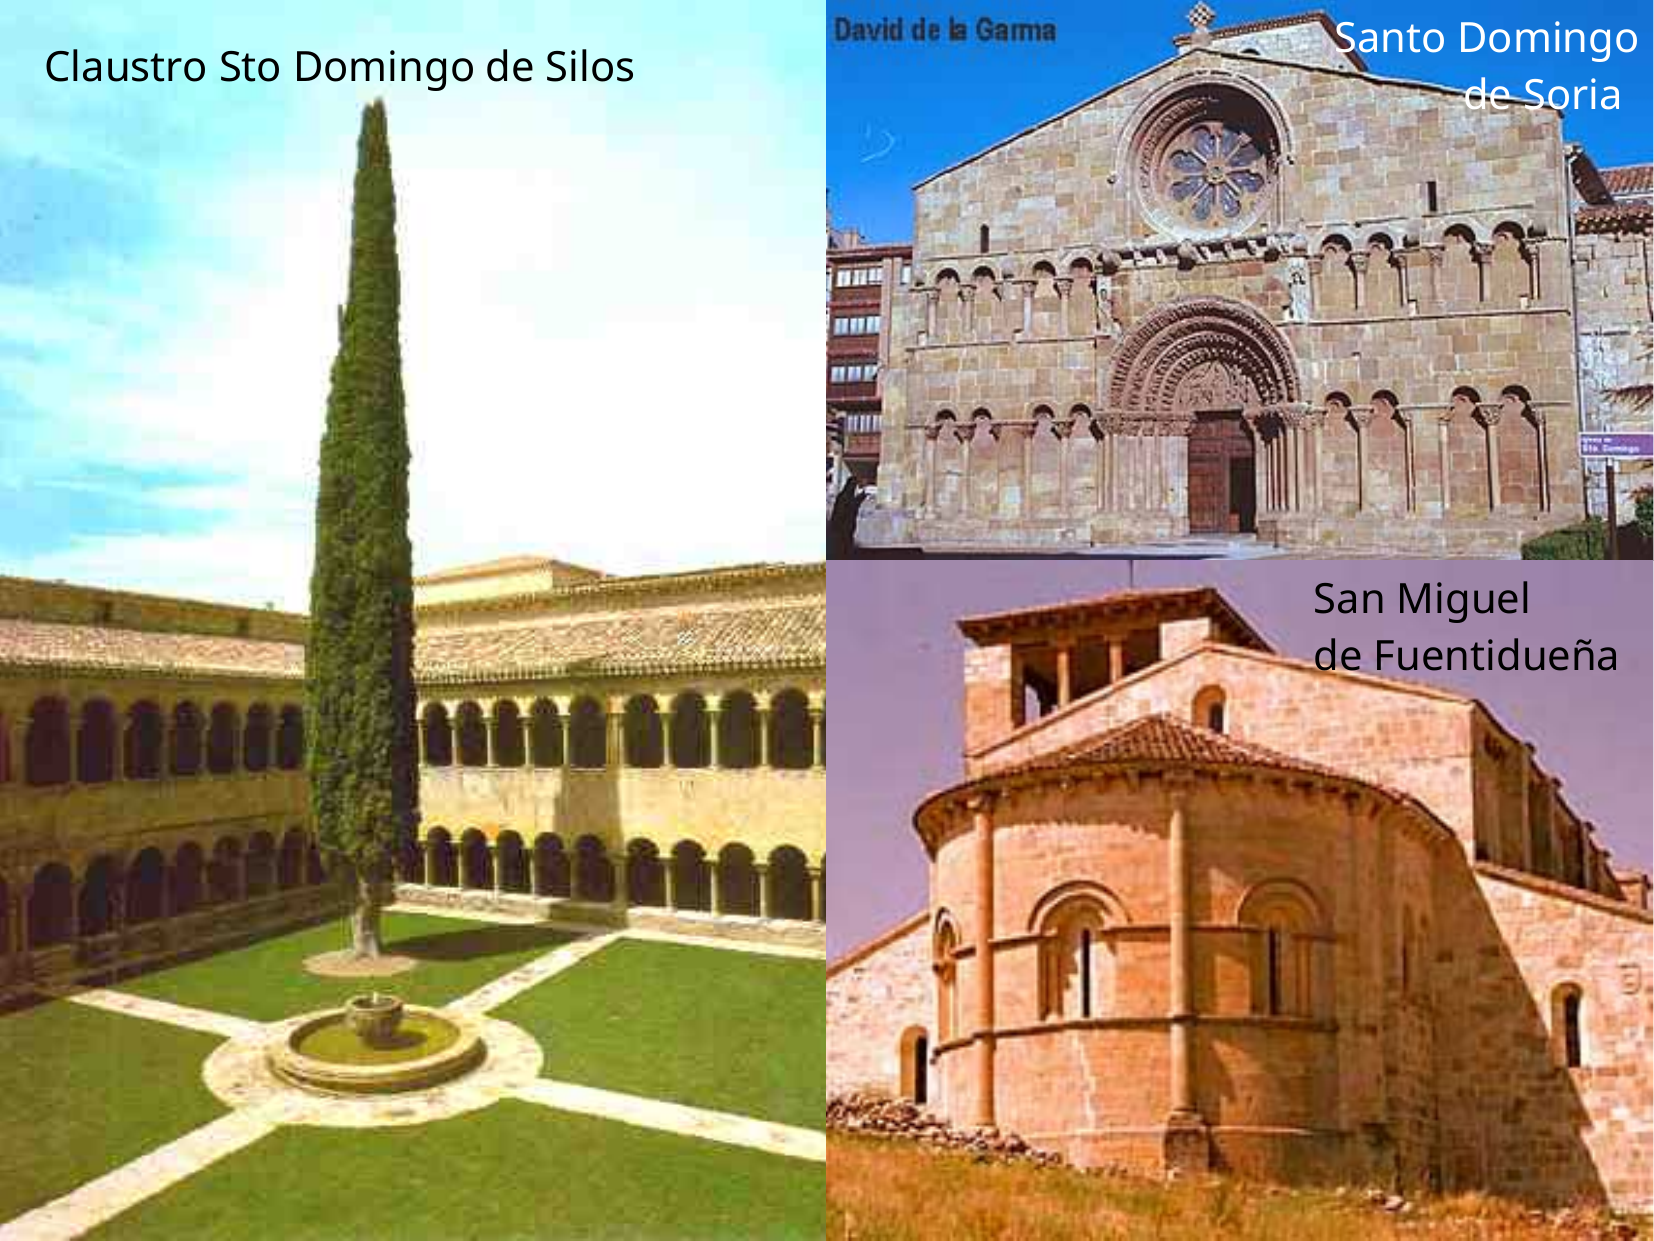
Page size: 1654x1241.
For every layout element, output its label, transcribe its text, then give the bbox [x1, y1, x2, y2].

text_box San Miguel de Fuentidueña [1299, 561, 1653, 677]
text_box Claustro Sto Domingo de Silos [29, 29, 658, 95]
text_box Santo Domingo de Soria [1297, 0, 1654, 116]
picture [0, 0, 1654, 1241]
